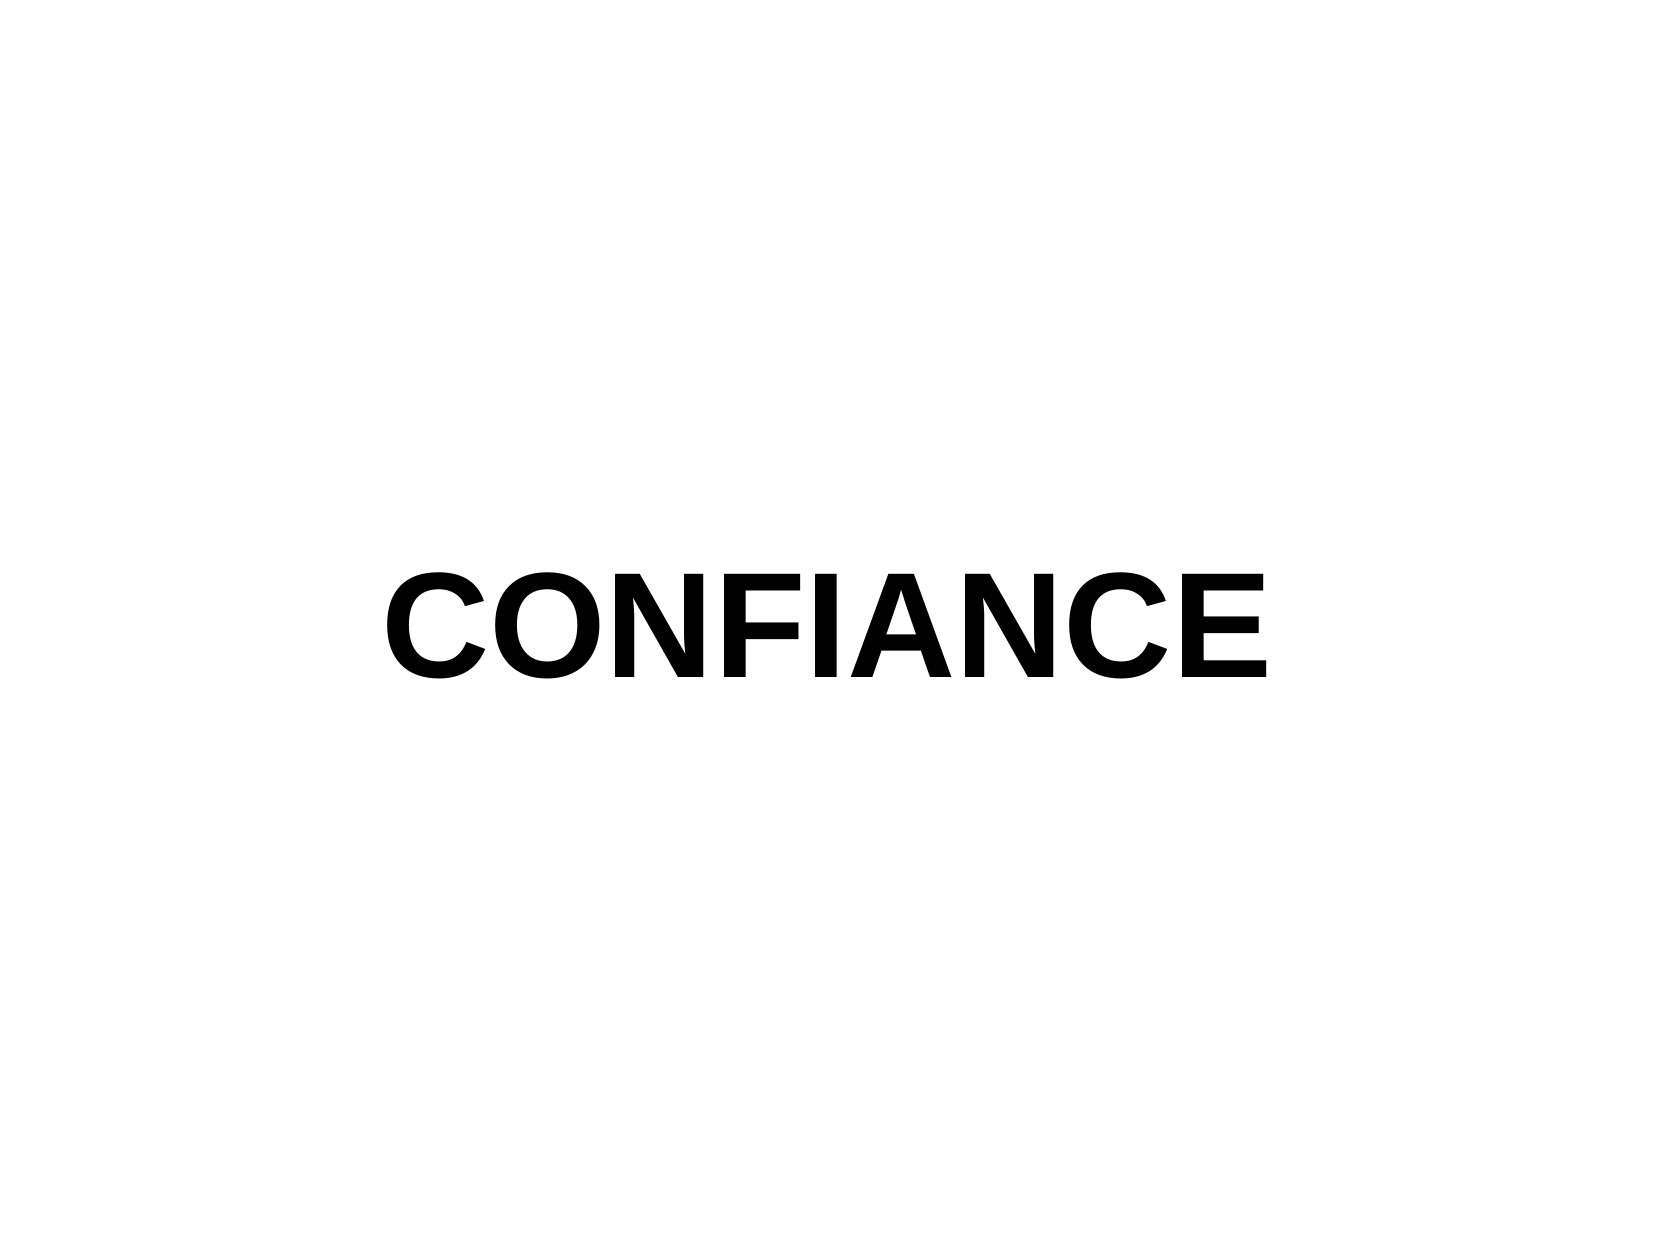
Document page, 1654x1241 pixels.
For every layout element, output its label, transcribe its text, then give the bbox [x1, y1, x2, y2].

title CONFIANCE [82, 521, 1571, 729]
